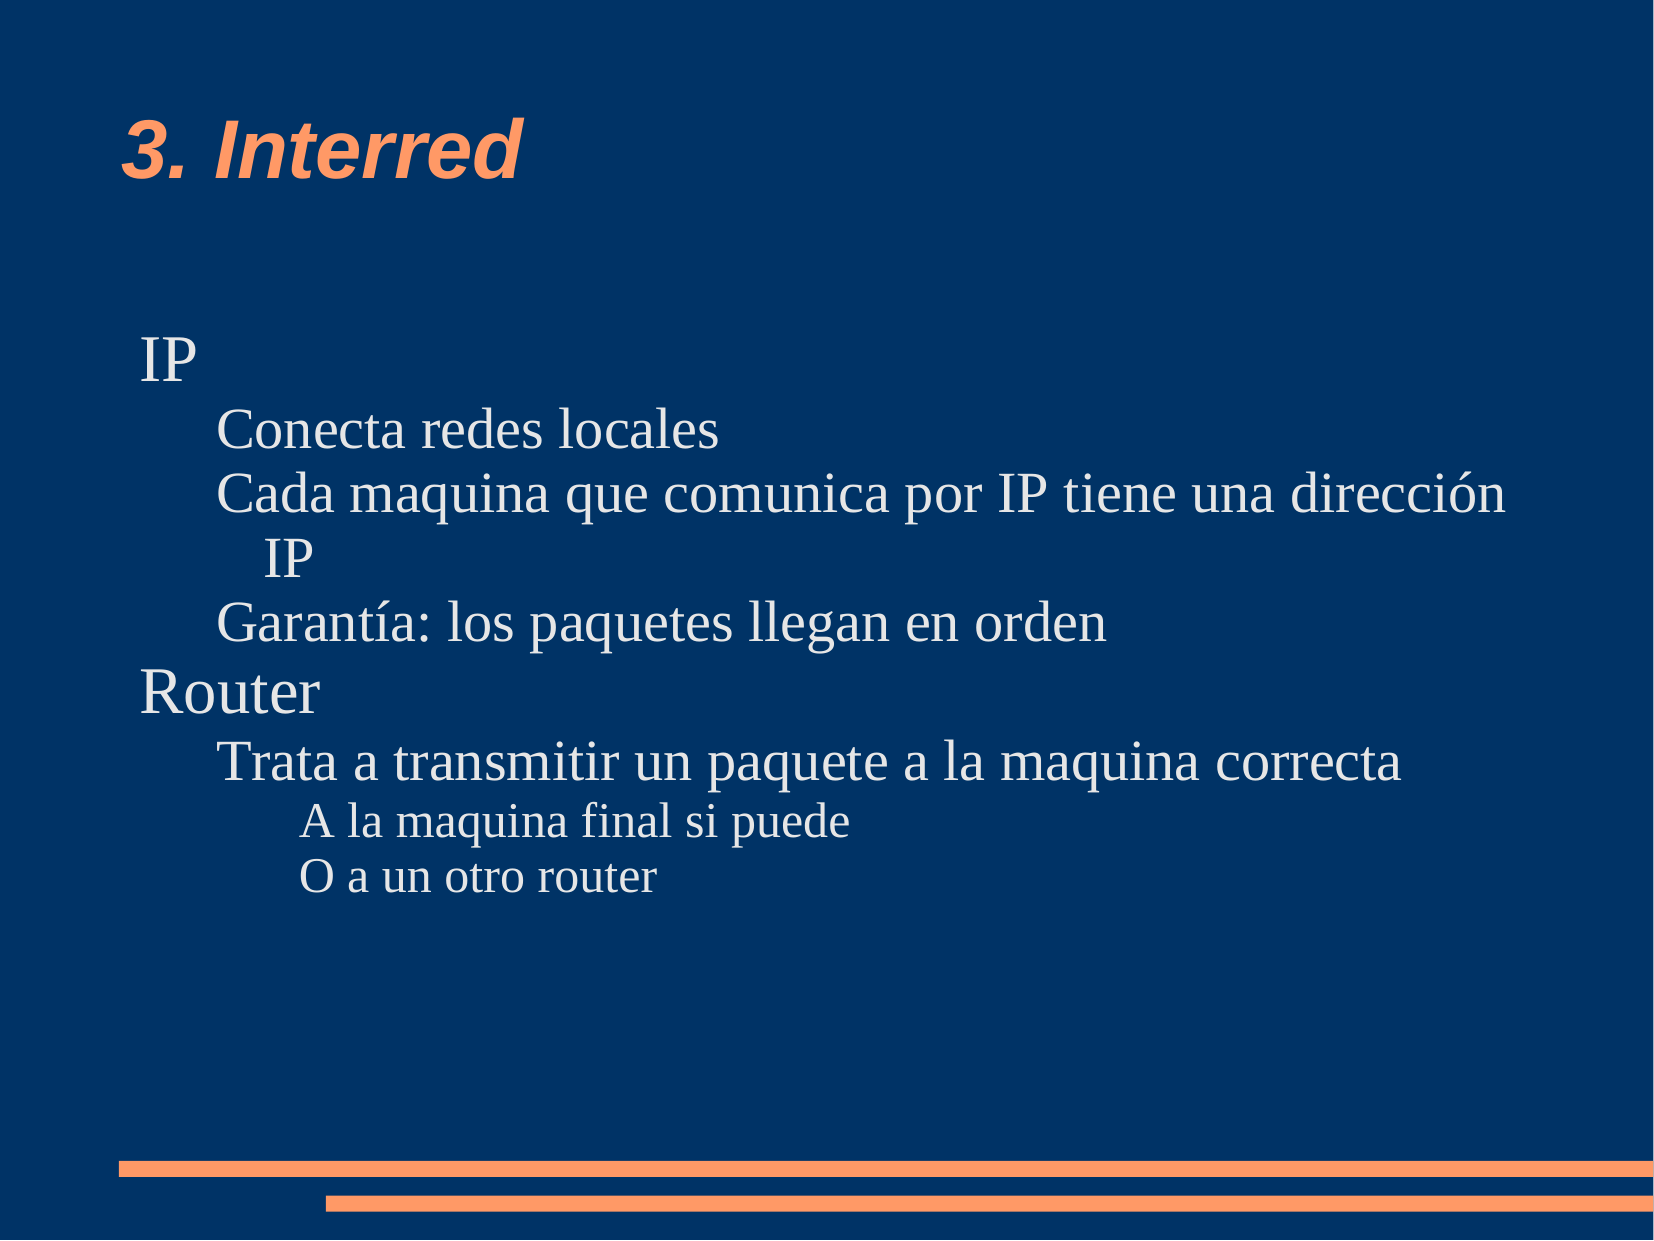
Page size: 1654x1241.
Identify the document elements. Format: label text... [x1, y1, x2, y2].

list IP Conecta redes locales Cada maquina que comunica por IP tiene una dirección IP Garantía: los paquetes llegan en orden Router Trata a transmitir un paquete a la maquina correcta A la maquina final si puede O a un otro router [121, 322, 1561, 1133]
title 3. Interred [121, 46, 1534, 254]
